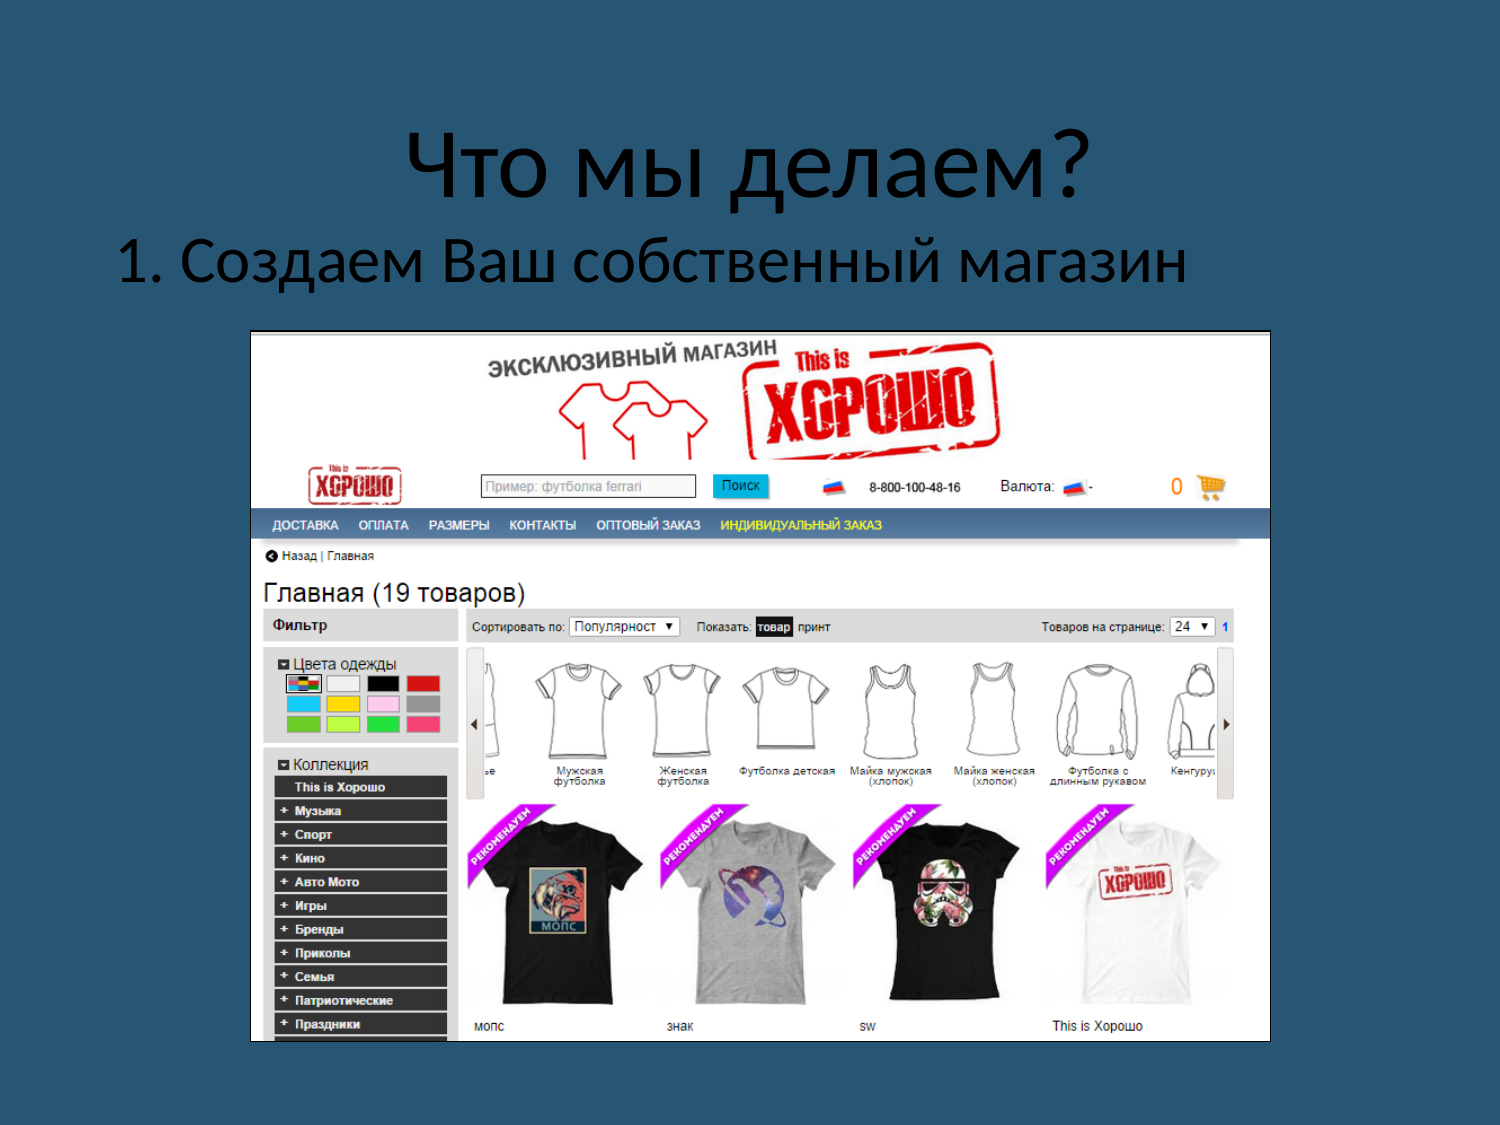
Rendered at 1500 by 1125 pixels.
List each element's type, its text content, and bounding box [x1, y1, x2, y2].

list 1. Создаем Ваш собственный магазин [100, 208, 1412, 951]
picture [251, 331, 1270, 1041]
title Что мы делаем? [41, 90, 1459, 209]
